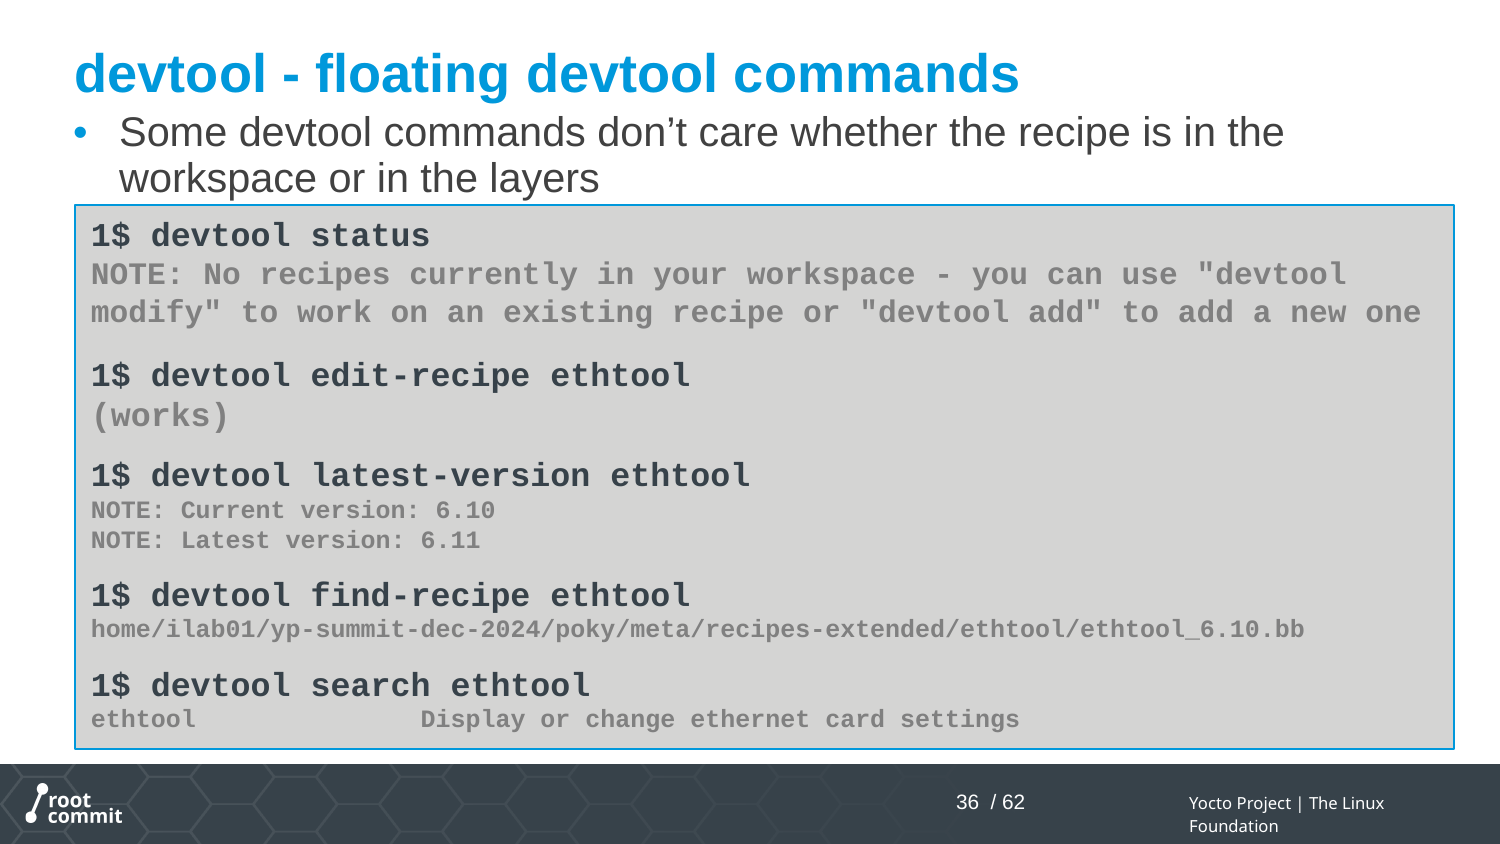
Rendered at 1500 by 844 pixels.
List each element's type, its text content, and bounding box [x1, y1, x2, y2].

text_box devtool - floating devtool commands [74, 50, 1424, 159]
text_box 1$ devtool status NOTE: No recipes currently in your workspace - you can use "devtool modify" to work on an existing recipe or "devtool add" to add a new one 1$ devtool edit-recipe ethtool (works) 1$ devtool latest-version ethtool NOTE: Current version: 6.10 NOTE: Latest version: 6.11 1$ devtool find-recipe ethtool home/ilab01/yp-summit-dec-2024/poky/meta/recipes-extended/ethtool/ethtool_6.10.bb 1$ devtool search ethtool ethtool Display or change ethernet card settings [75, 205, 1455, 750]
picture [0, 0, 1500, 844]
text_box Some devtool commands don’t care whether the recipe is in the workspace or in the layers [72, 108, 1422, 202]
